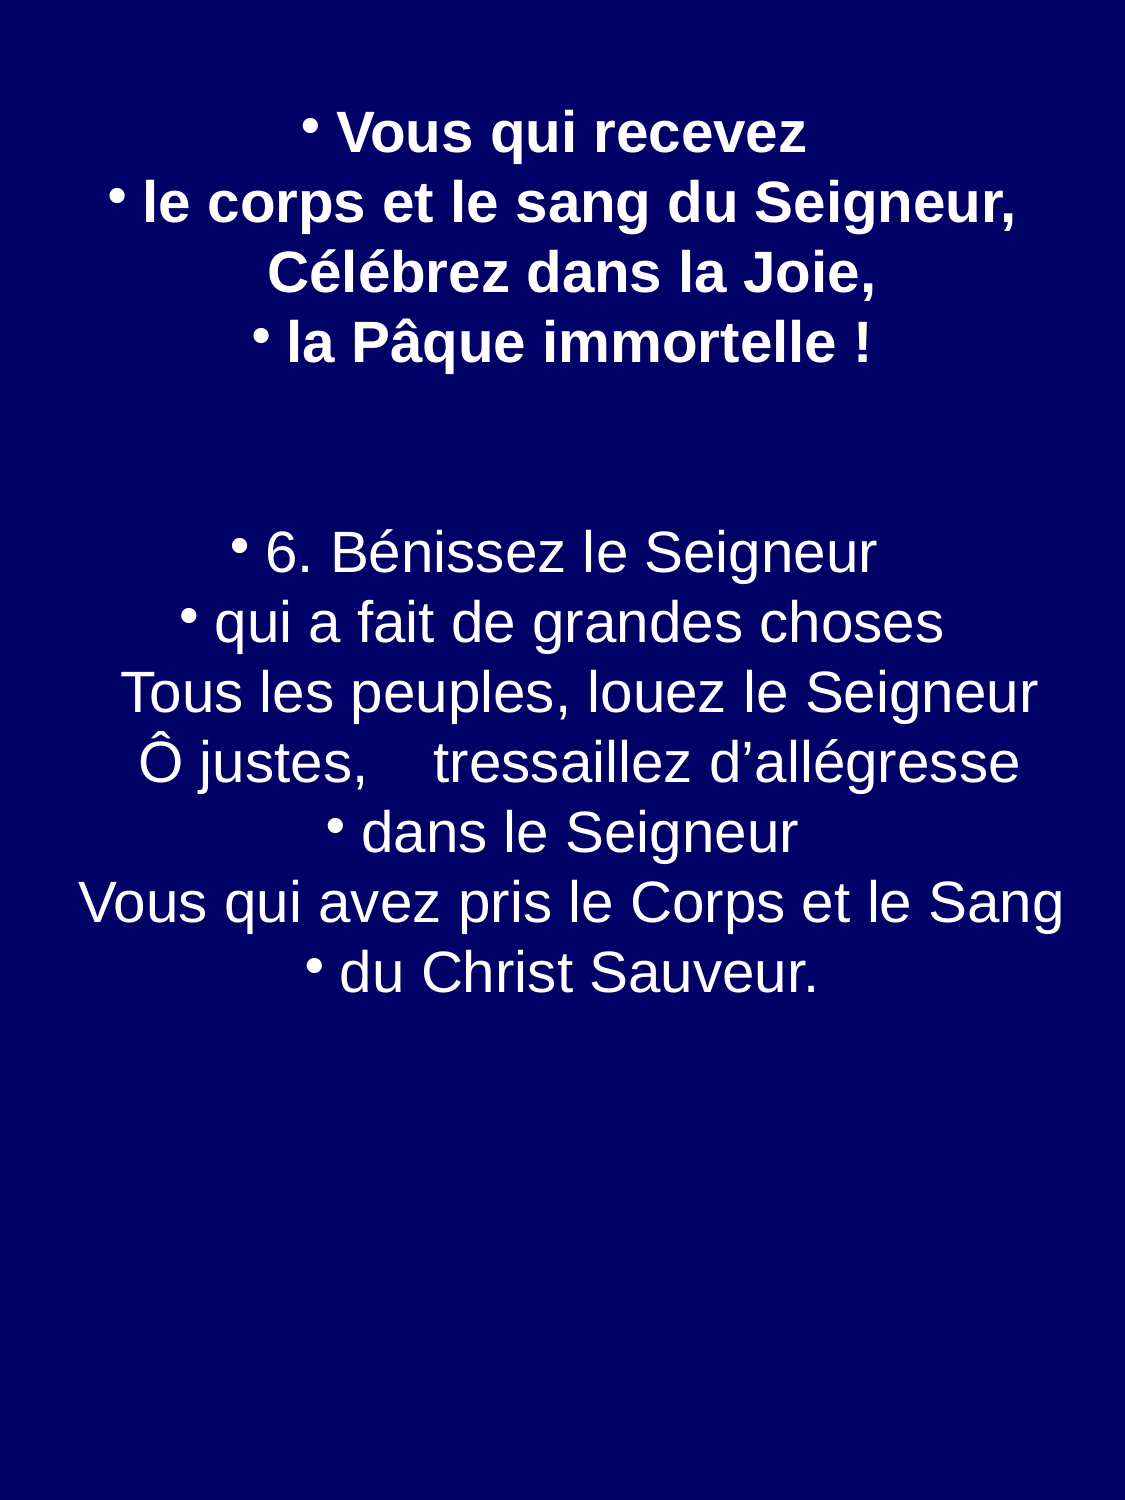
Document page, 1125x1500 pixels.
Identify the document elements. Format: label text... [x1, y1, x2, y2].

text_box Vous qui recevez le corps et le sang du Seigneur, Célébrez dans la Joie, la Pâque immortelle ! 6. Bénissez le Seigneur qui a fait de grandes choses Tous les peuples, louez le Seigneur Ô justes, tressaillez d’allégresse dans le Seigneur Vous qui avez pris le Corps et le Sang du Christ Sauveur. [0, 86, 1125, 1012]
